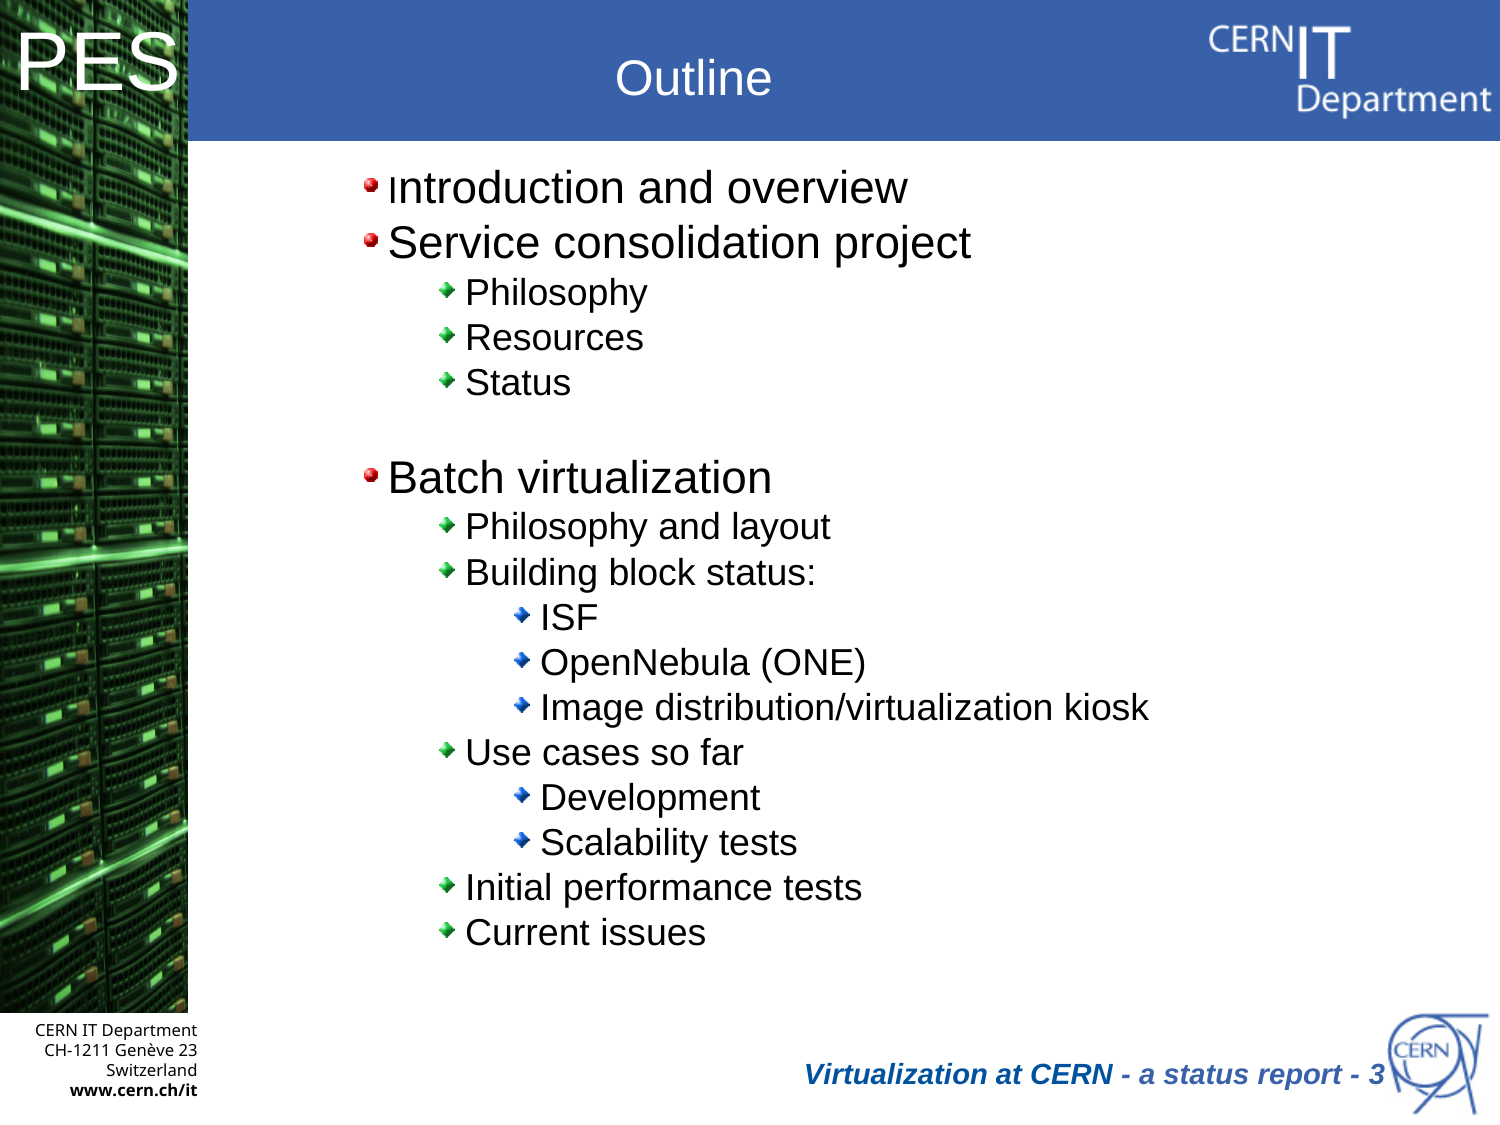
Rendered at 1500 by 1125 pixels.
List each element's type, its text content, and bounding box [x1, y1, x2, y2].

text_box Introduction and overview Service consolidation project Philosophy Resources Status Batch virtualization Philosophy and layout Building block status: ISF OpenNebula (ONE) Image distribution/virtualization kiosk Use cases so far Development Scalability tests Initial performance tests Current issues [349, 150, 1165, 1006]
picture [1387, 1012, 1490, 1115]
text_box Outline [600, 37, 938, 113]
picture [0, 0, 1500, 1013]
